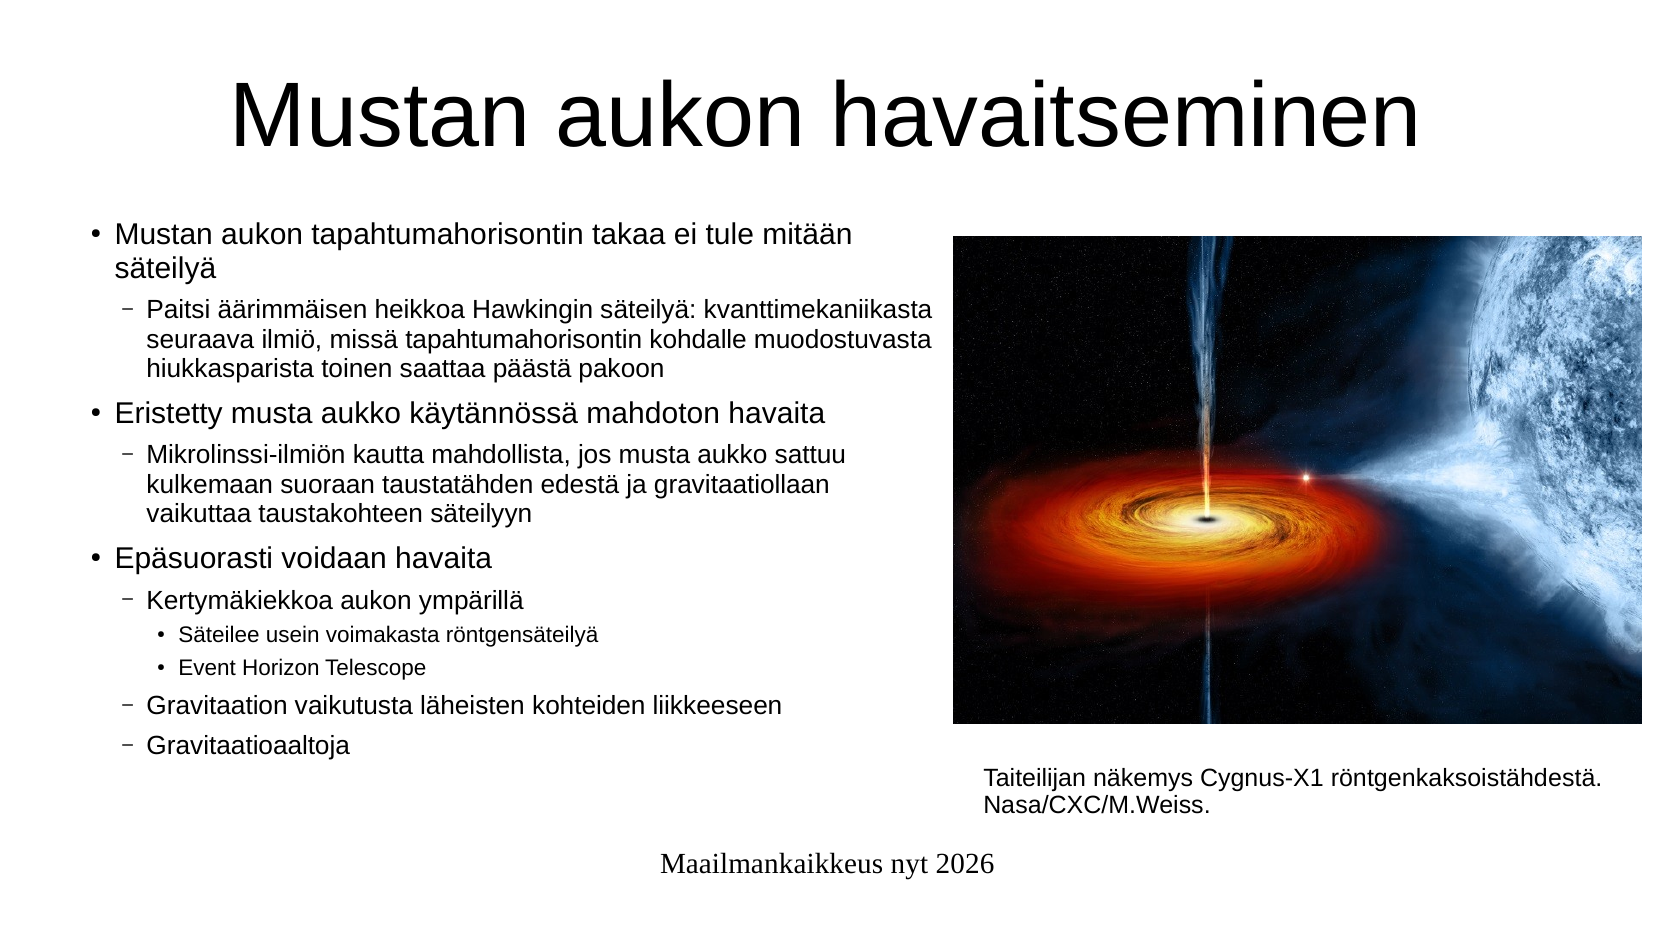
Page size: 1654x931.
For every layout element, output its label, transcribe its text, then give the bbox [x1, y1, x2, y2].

title Mustan aukon havaitseminen [82, 37, 1571, 193]
picture [953, 236, 1642, 724]
list Mustan aukon tapahtumahorisontin takaa ei tule mitään säteilyä Paitsi äärimmäisen heikkoa Hawkingin säteilyä: kvanttimekaniikasta seuraava ilmiö, missä tapahtumahorisontin kohdalle muodostuvasta hiukkasparista toinen saattaa päästä pakoon Eristetty musta aukko käytännössä mahdoton havaita Mikrolinssi-ilmiön kautta mahdollista, jos musta aukko sattuu kulkemaan suoraan taustatähden edestä ja gravitaatiollaan vaikuttaa taustakohteen säteilyyn Epäsuorasti voidaan havaita Kertymäkiekkoa aukon ympärillä Säteilee usein voimakasta röntgensäteilyä Event Horizon Telescope Gravitaation vaikutusta läheisten kohteiden liikkeeseen Gravitaatioaaltoja [82, 217, 934, 804]
text_box Taiteilijan näkemys Cygnus-X1 röntgenkaksoistähdestä. Nasa/CXC/M.Weiss. [968, 755, 1619, 827]
